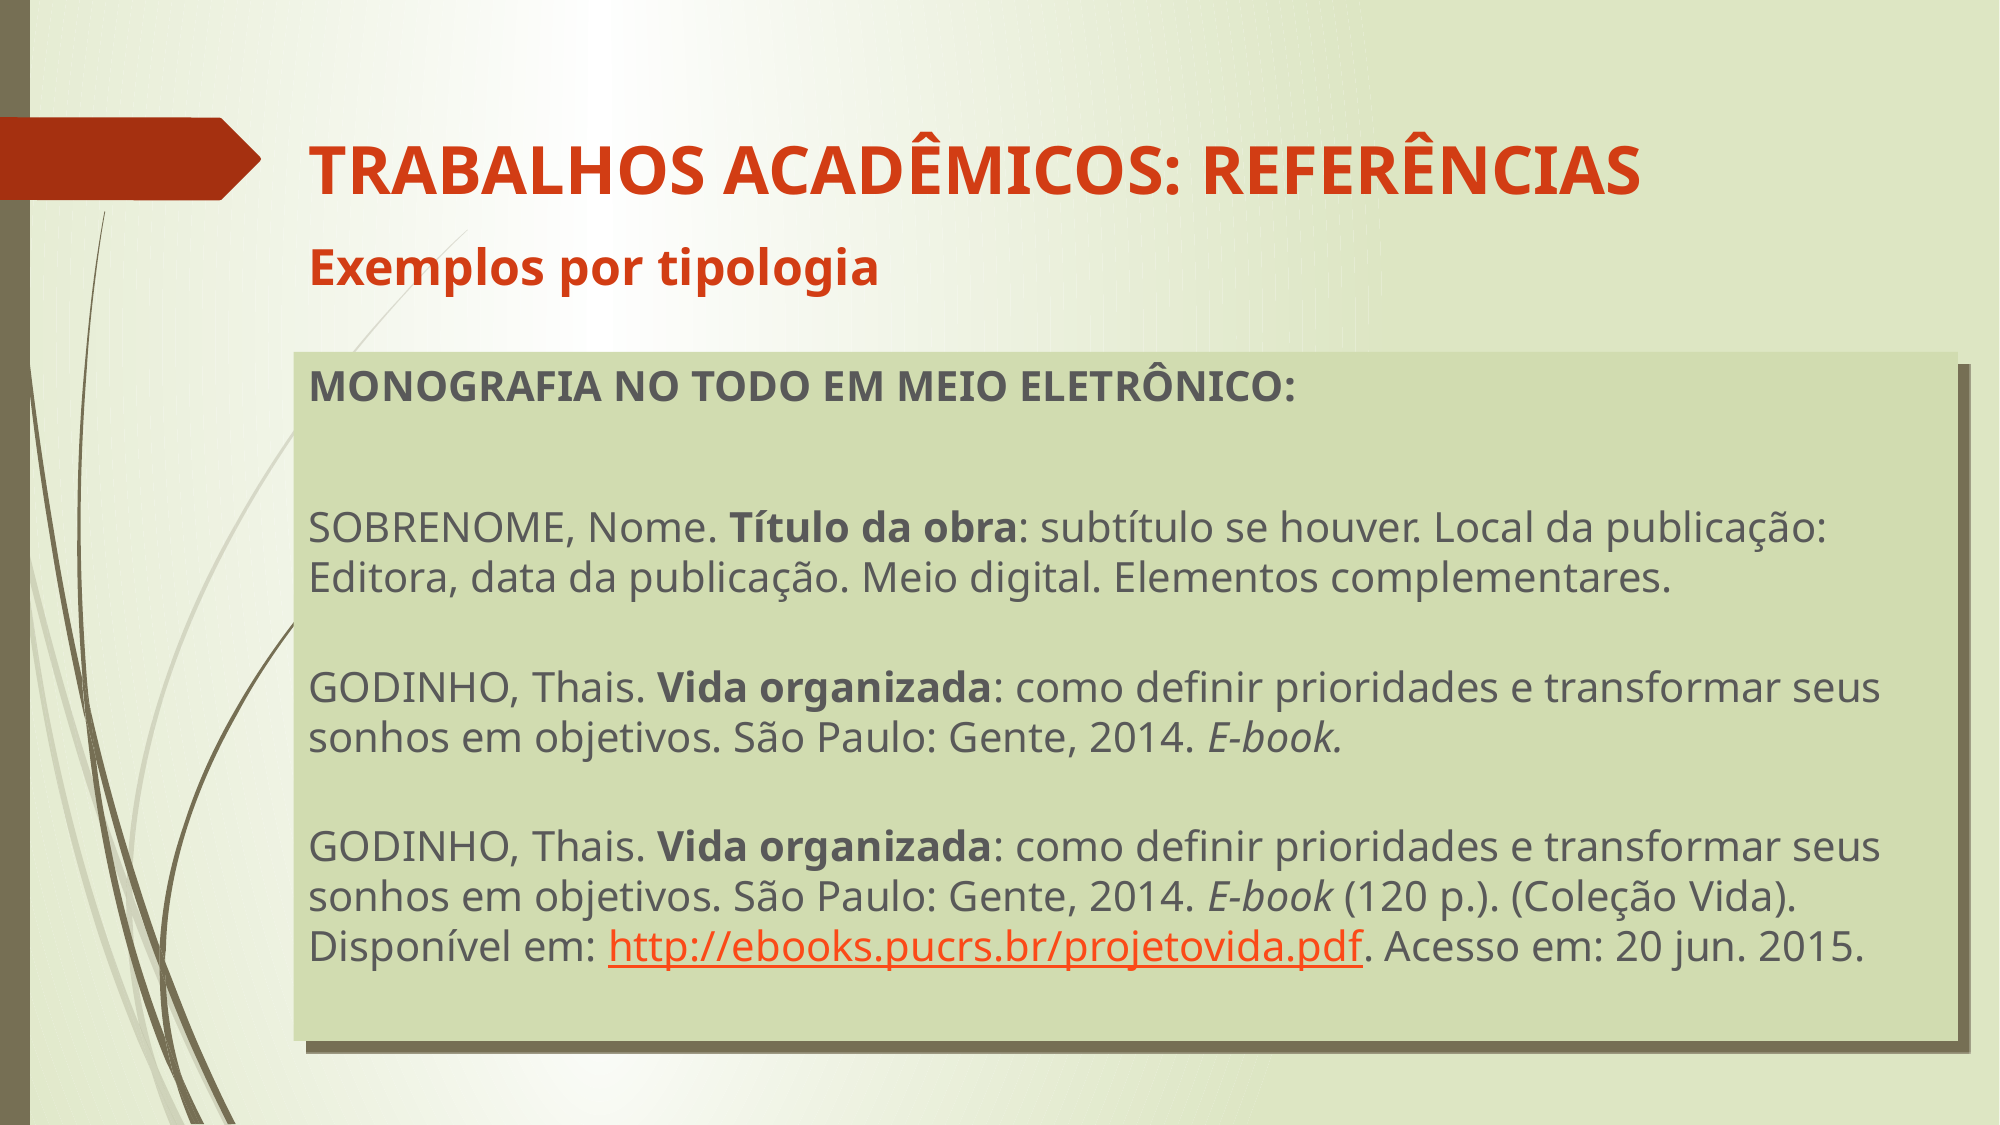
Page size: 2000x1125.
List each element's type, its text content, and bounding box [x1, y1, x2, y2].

text_box Exemplos por tipologia [293, 228, 1872, 330]
list MONOGRAFIA NO TODO EM MEIO ELETRÔNICO: SOBRENOME, Nome. Título da obra: subtítulo se houver. Local da publicação: Editora, data da publicação. Meio digital. Elementos complementares. GODINHO, Thais. Vida organizada: como definir prioridades e transformar seus sonhos em objetivos. São Paulo: Gente, 2014. E-book. GODINHO, Thais. Vida organizada: como definir prioridades e transformar seus sonhos em objetivos. São Paulo: Gente, 2014. E-book (120 p.). (Coleção Vida). Disponível em: http://ebooks.pucrs.br/projetovida.pdf. Acesso em: 20 jun. 2015. [293, 351, 1958, 1041]
text_box TRABALHOS ACADÊMICOS: REFERÊNCIAS [293, 120, 1937, 233]
